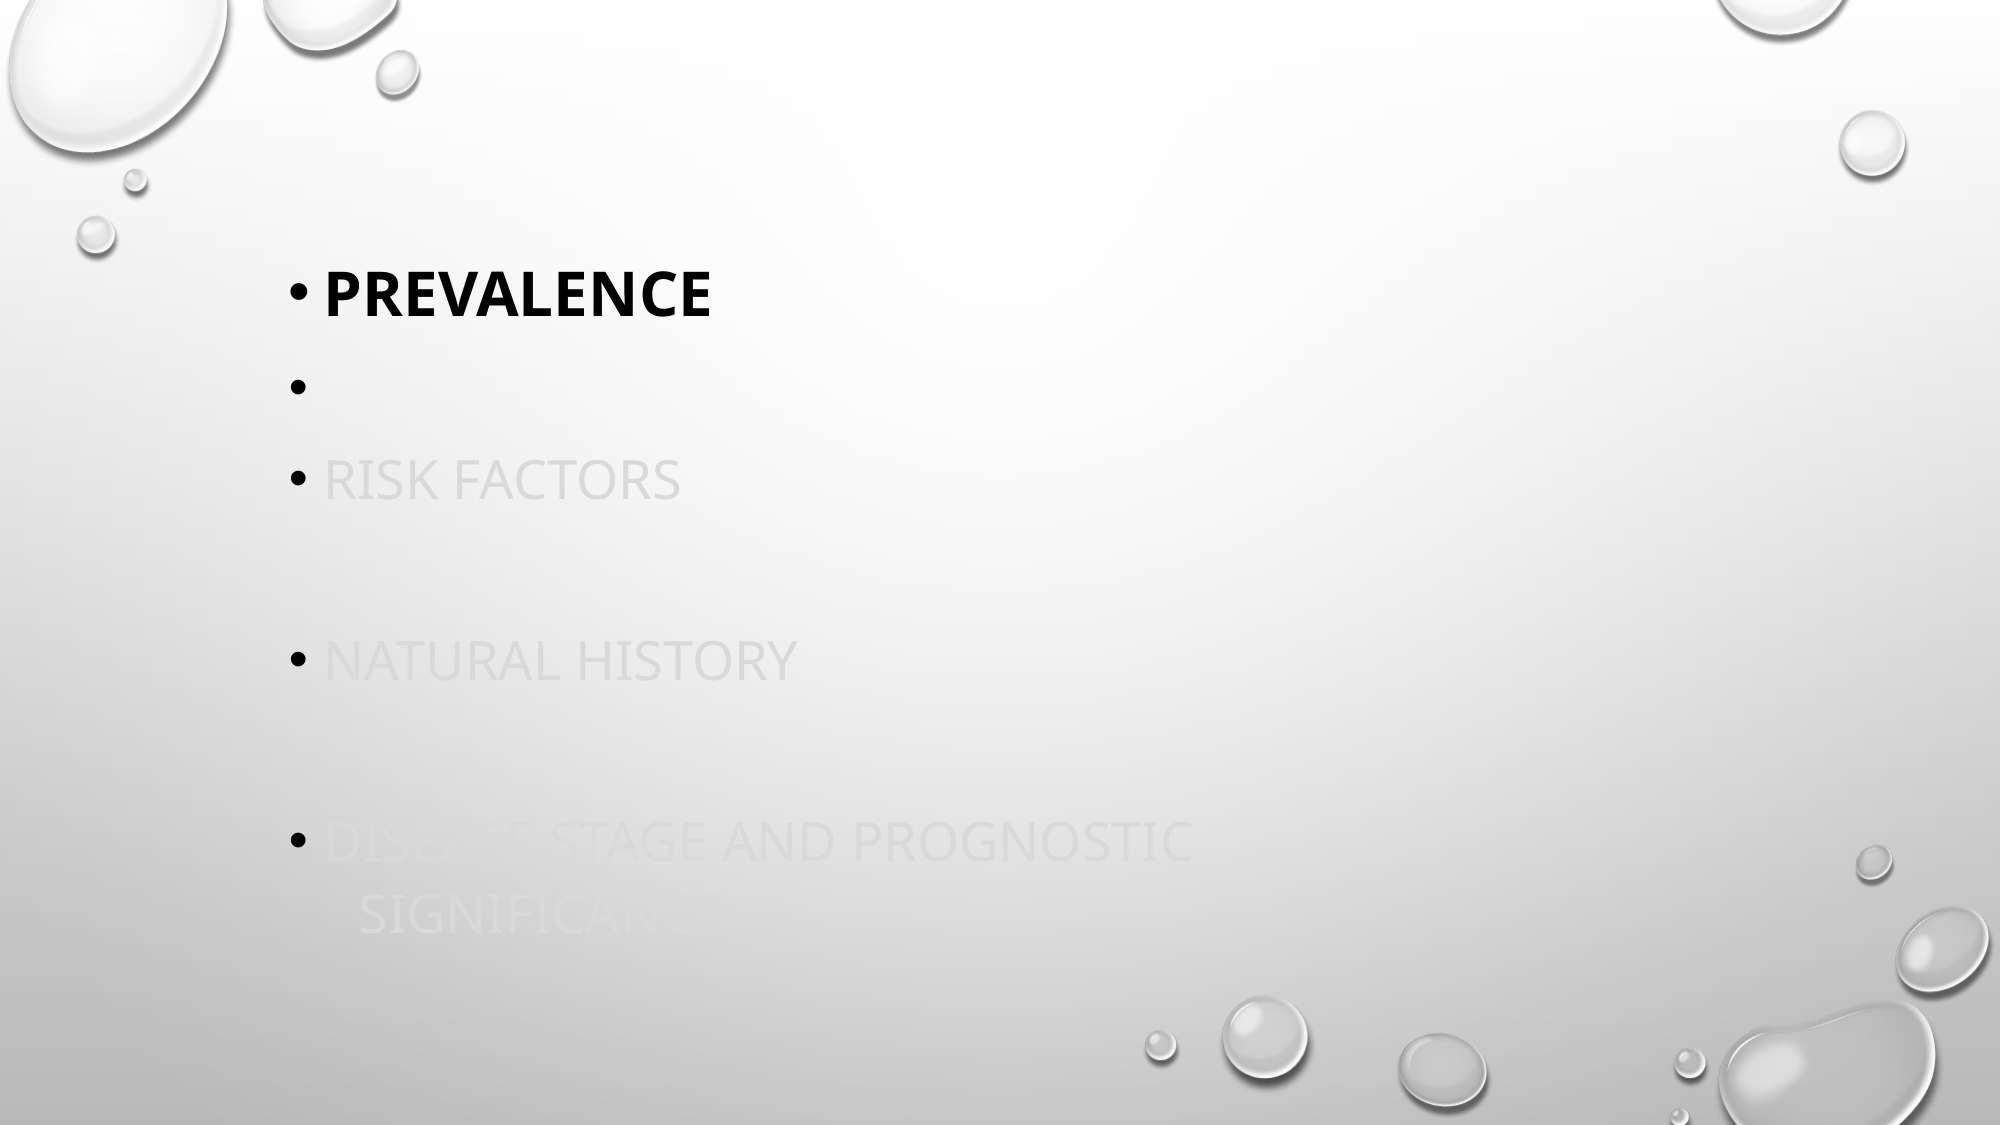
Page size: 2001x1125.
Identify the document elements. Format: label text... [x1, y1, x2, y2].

list Prevalence Risk factors Natural history Disease stage and prognostic significance [273, 239, 1568, 953]
